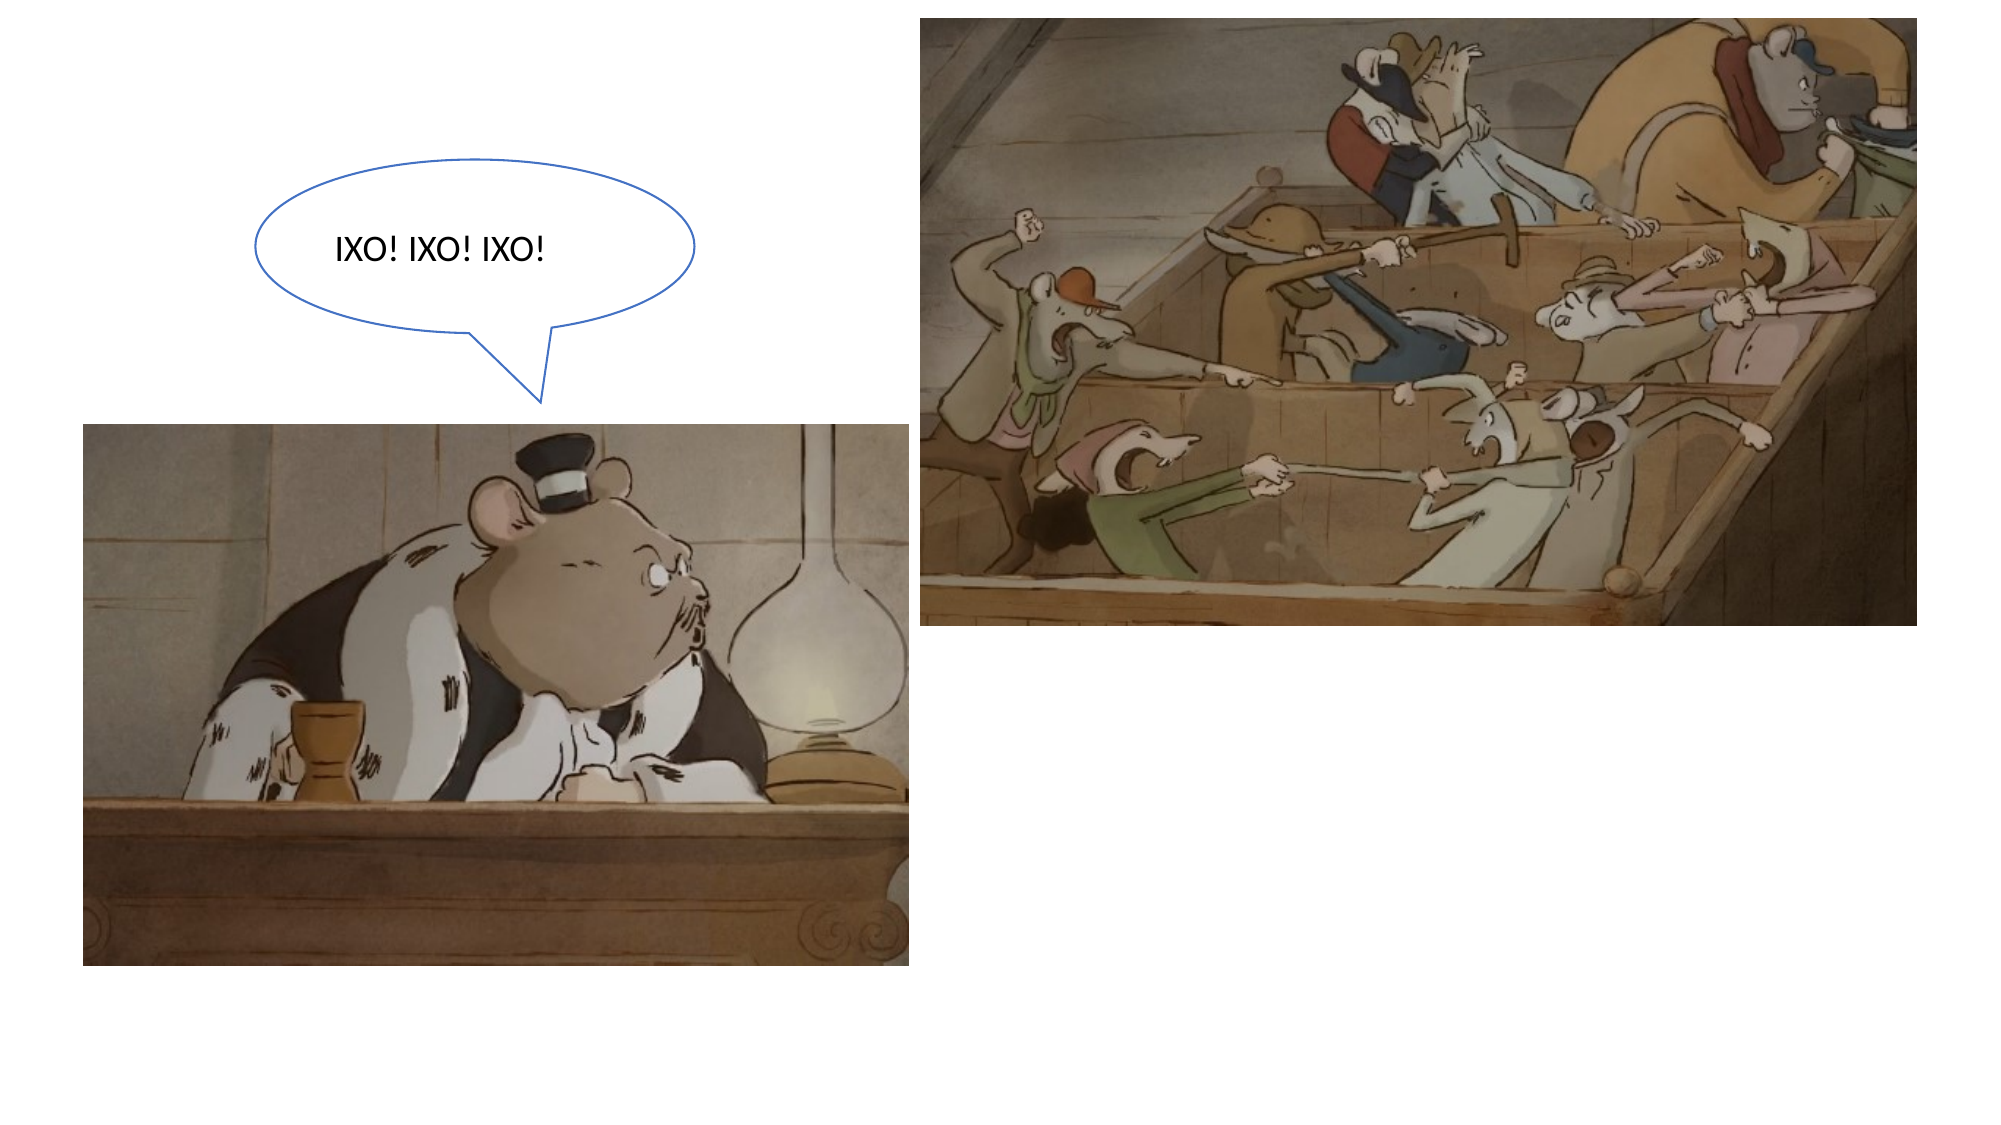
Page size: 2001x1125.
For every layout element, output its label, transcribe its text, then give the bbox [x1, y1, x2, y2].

picture [920, 18, 1917, 627]
text_box IXO! IXO! IXO! [255, 159, 695, 403]
picture [83, 424, 909, 966]
